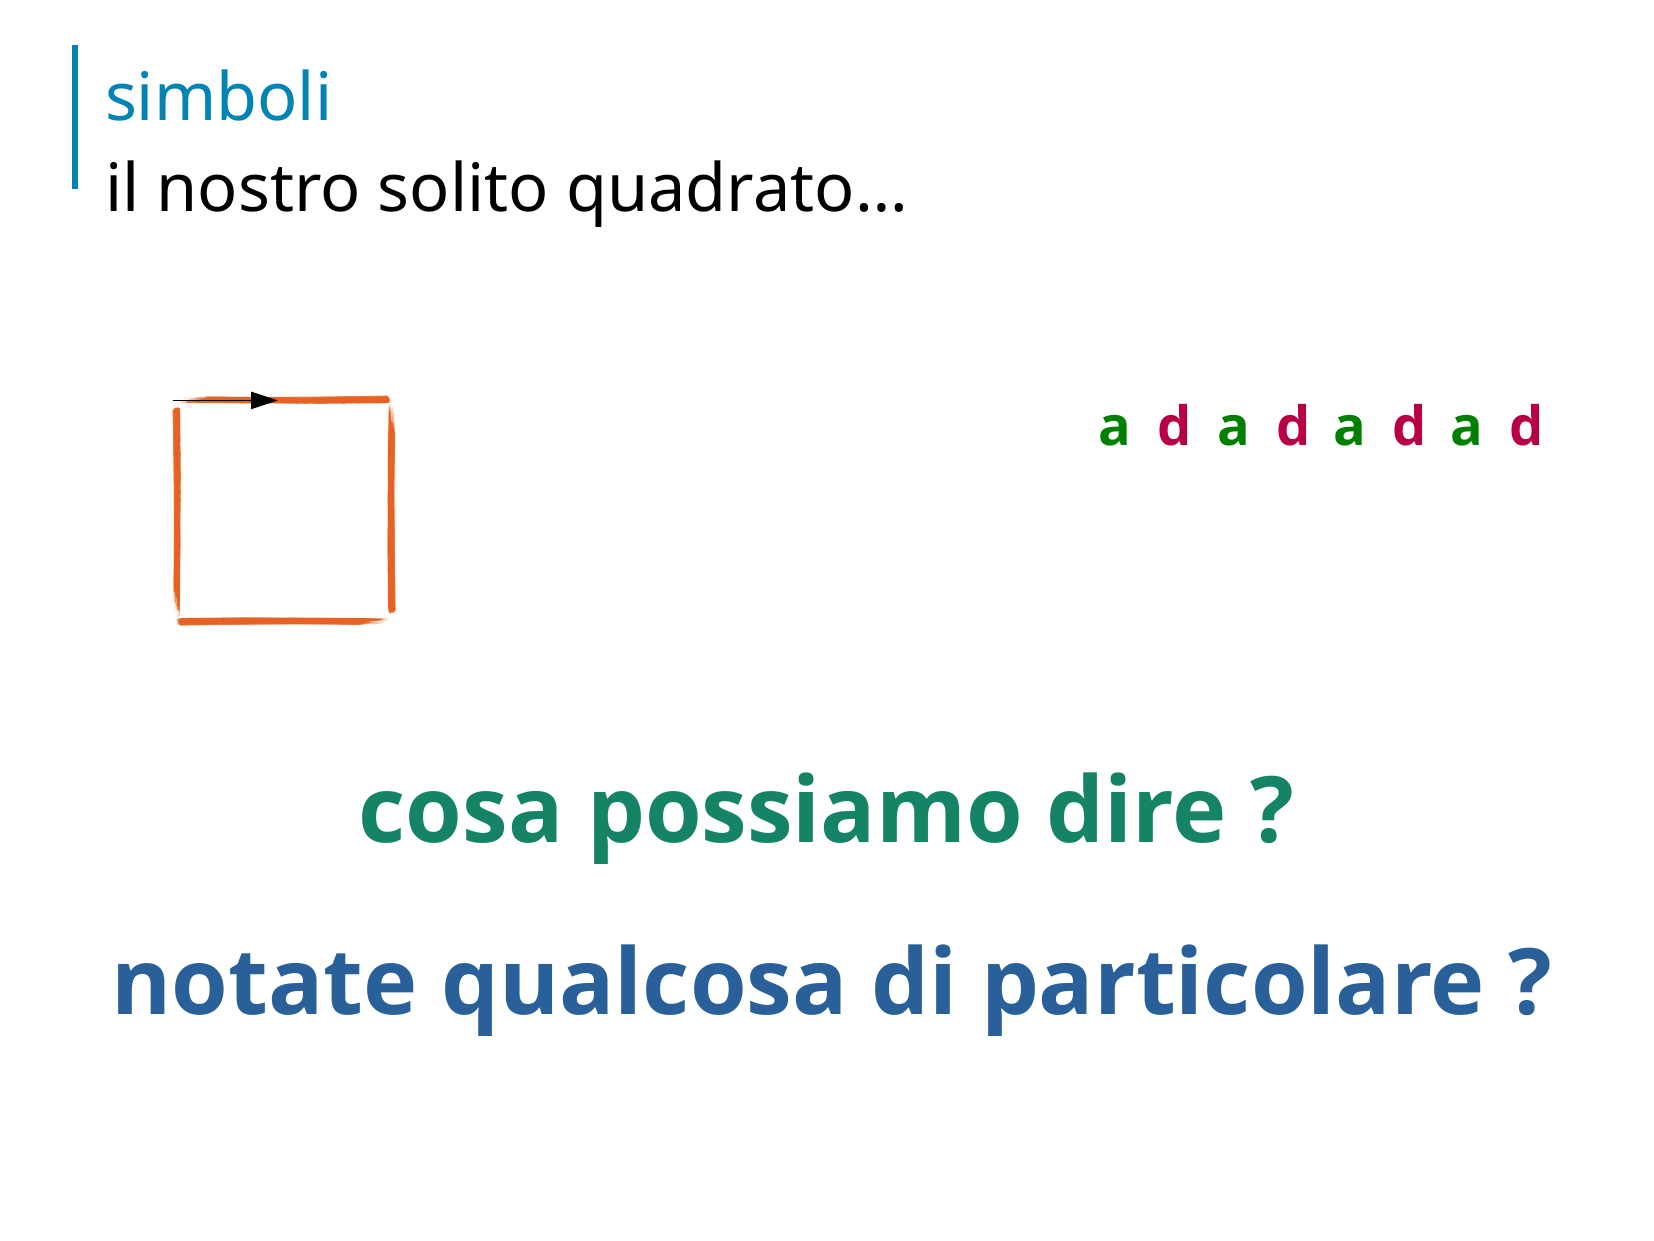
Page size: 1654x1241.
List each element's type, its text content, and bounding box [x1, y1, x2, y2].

title simboli il nostro solito quadrato… [105, 49, 1571, 200]
text_box d [1142, 383, 1202, 472]
text_box a [1202, 383, 1261, 472]
text_box notate qualcosa di particolare ? [45, 908, 1621, 1036]
text_box a [1318, 384, 1388, 473]
text_box d [1388, 384, 1447, 473]
text_box d [1494, 384, 1565, 473]
picture [172, 406, 398, 628]
picture [170, 395, 251, 404]
text_box cosa possiamo dire ? [301, 737, 1352, 871]
text_box d [1261, 383, 1332, 472]
text_box a [1447, 384, 1494, 473]
picture [265, 393, 396, 614]
text_box a [1083, 383, 1142, 472]
